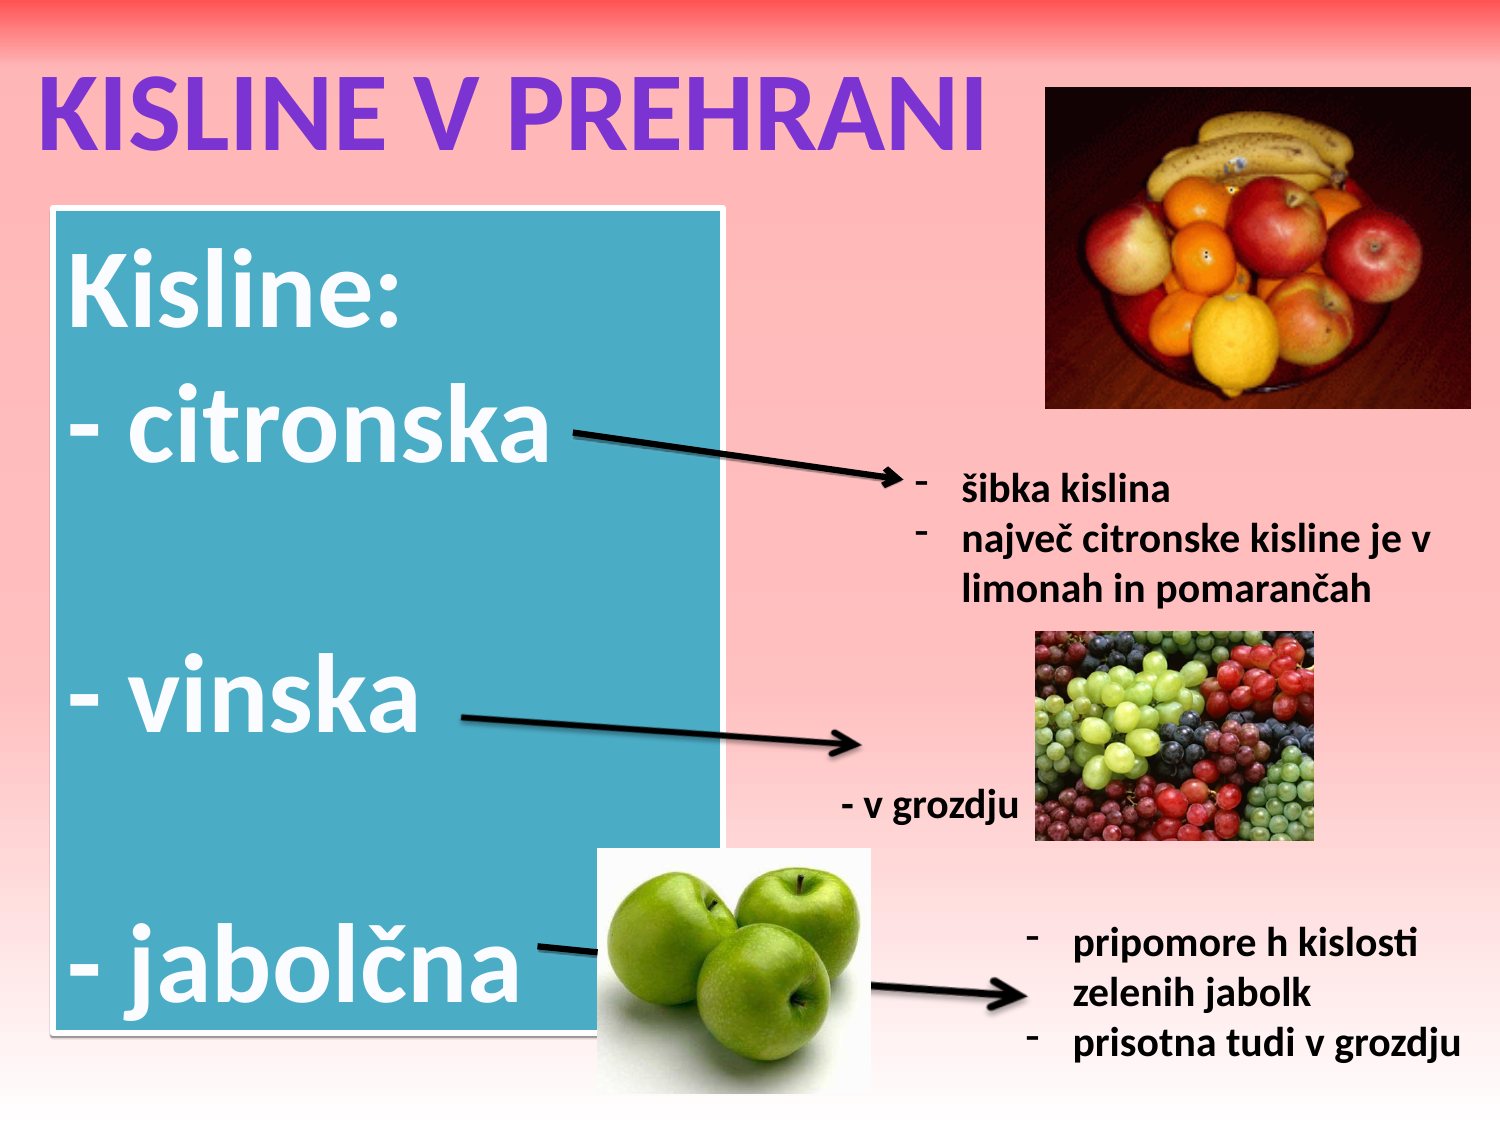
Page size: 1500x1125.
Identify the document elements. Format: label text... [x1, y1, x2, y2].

text_box KISLINE V PREHRANi [22, 30, 1006, 181]
text_box pripomore h kislosti zelenih jabolk prisotna tudi v grozdju [1010, 907, 1491, 1073]
picture [0, 0, 1500, 1125]
text_box Kisline: - citronska - vinska - jabolčna [53, 208, 723, 1033]
text_box šibka kislina največ citronske kisline je v limonah in pomarančah [899, 453, 1500, 619]
text_box - v grozdju [826, 769, 1046, 835]
